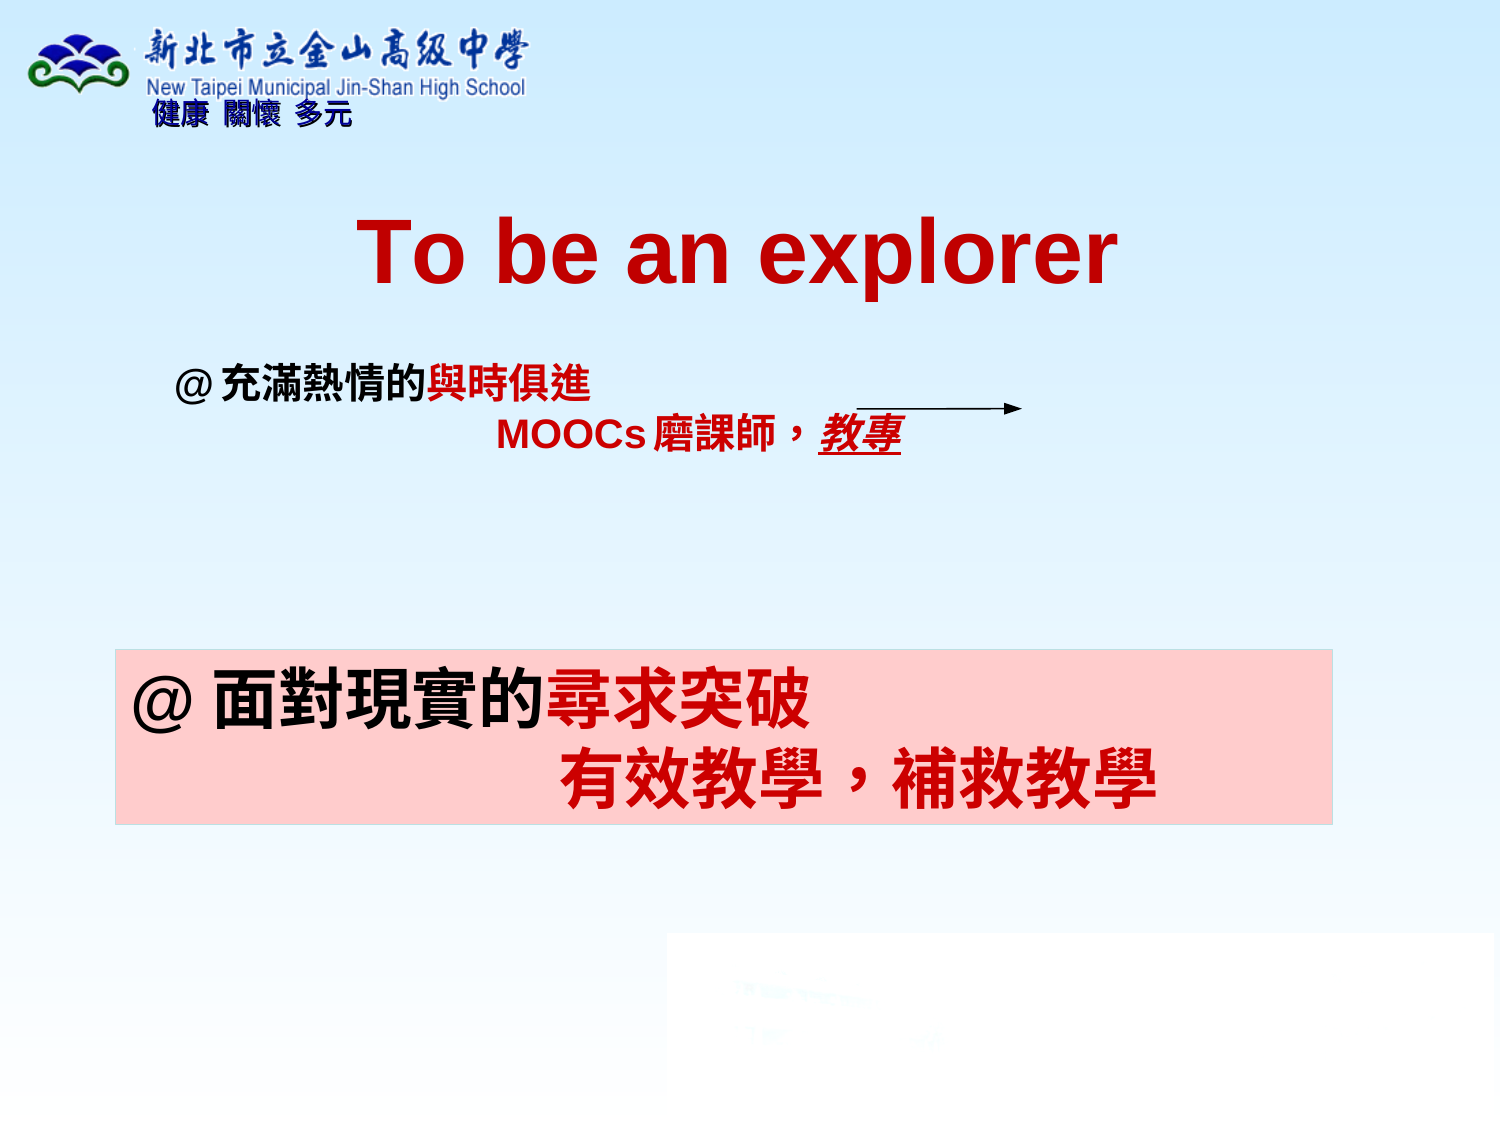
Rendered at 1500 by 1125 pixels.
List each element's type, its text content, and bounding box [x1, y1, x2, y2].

list @充滿熱情的與時俱進 MOOCs磨課師，教專 [123, 350, 1474, 565]
title To be an explorer [183, 184, 1294, 350]
text_box @面對現實的尋求突破 有效教學，補救教學 [116, 649, 1332, 824]
